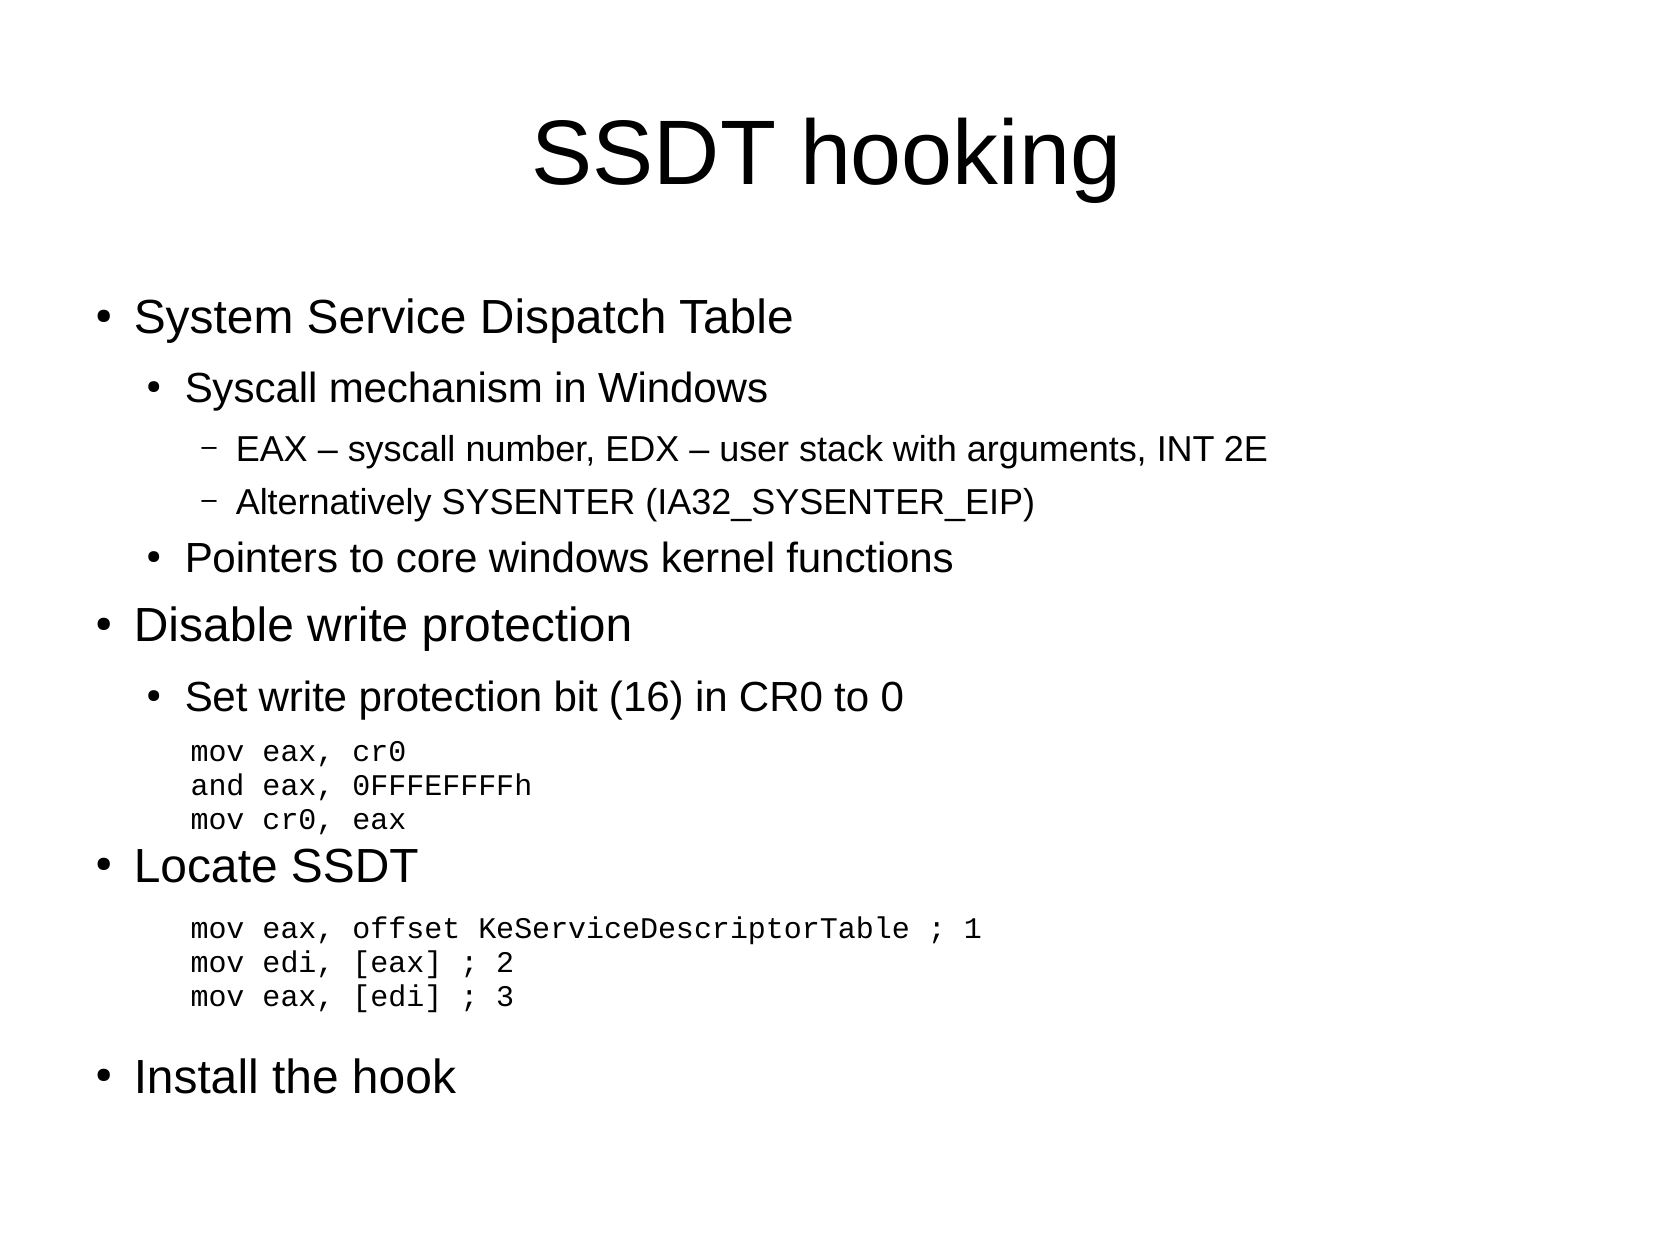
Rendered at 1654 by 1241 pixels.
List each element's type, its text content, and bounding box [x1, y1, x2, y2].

list System Service Dispatch Table Syscall mechanism in Windows EAX – syscall number, EDX – user stack with arguments, INT 2E Alternatively SYSENTER (IA32_SYSENTER_EIP) Pointers to core windows kernel functions Disable write protection Set write protection bit (16) in CR0 to 0 mov eax, cr0 and eax, 0FFFEFFFFh mov cr0, eax Locate SSDT mov eax, offset KeServiceDescriptorTable ; 1 mov edi, [eax] ; 2 mov eax, [edi] ; 3 Install the hook [82, 290, 1571, 1109]
title SSDT hooking [82, 49, 1571, 257]
